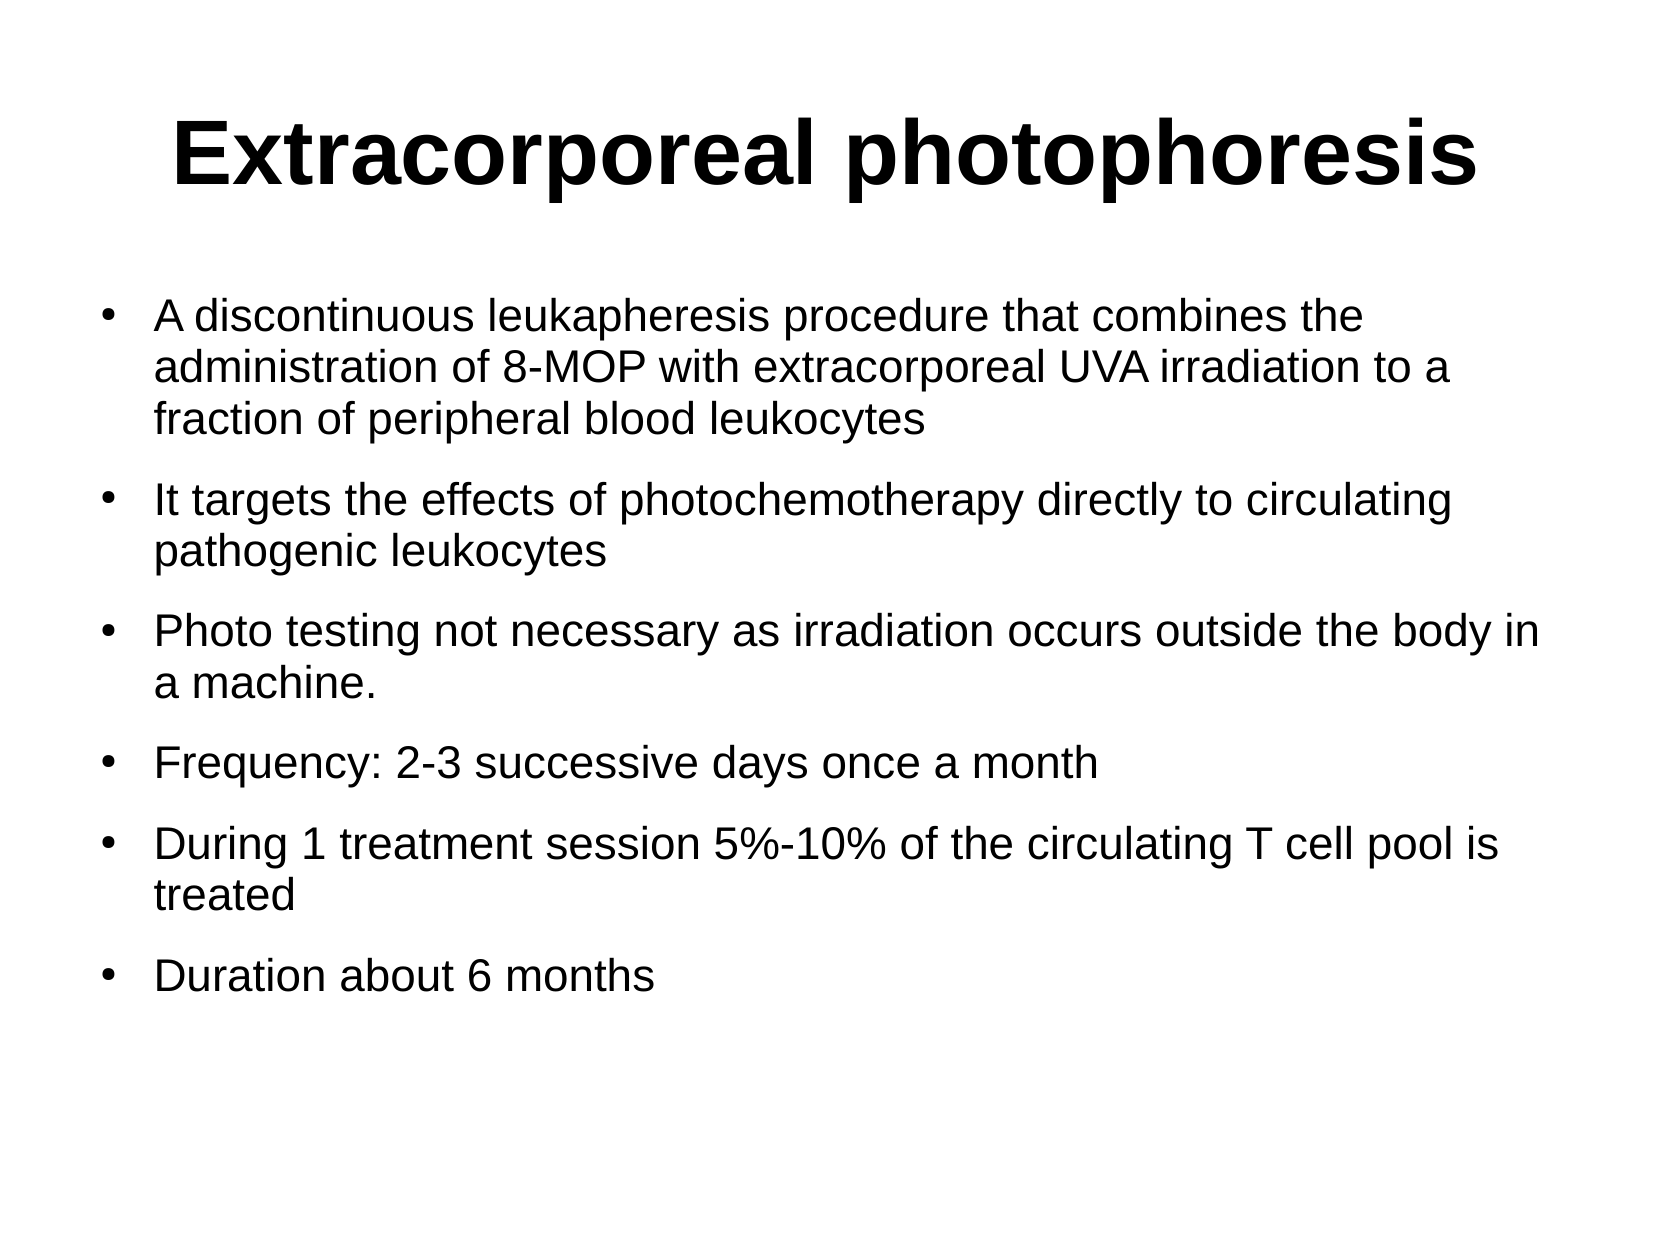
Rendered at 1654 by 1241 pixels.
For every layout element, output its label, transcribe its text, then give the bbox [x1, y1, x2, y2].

title Extracorporeal photophoresis [82, 49, 1571, 257]
list A discontinuous leukapheresis procedure that combines the administration of 8-MOP with extracorporeal UVA irradiation to a fraction of peripheral blood leukocytes It targets the effects of photochemotherapy directly to circulating pathogenic leukocytes Photo testing not necessary as irradiation occurs outside the body in a machine. Frequency: 2-3 successive days once a month During 1 treatment session 5%-10% of the circulating T cell pool is treated Duration about 6 months [82, 290, 1571, 1109]
